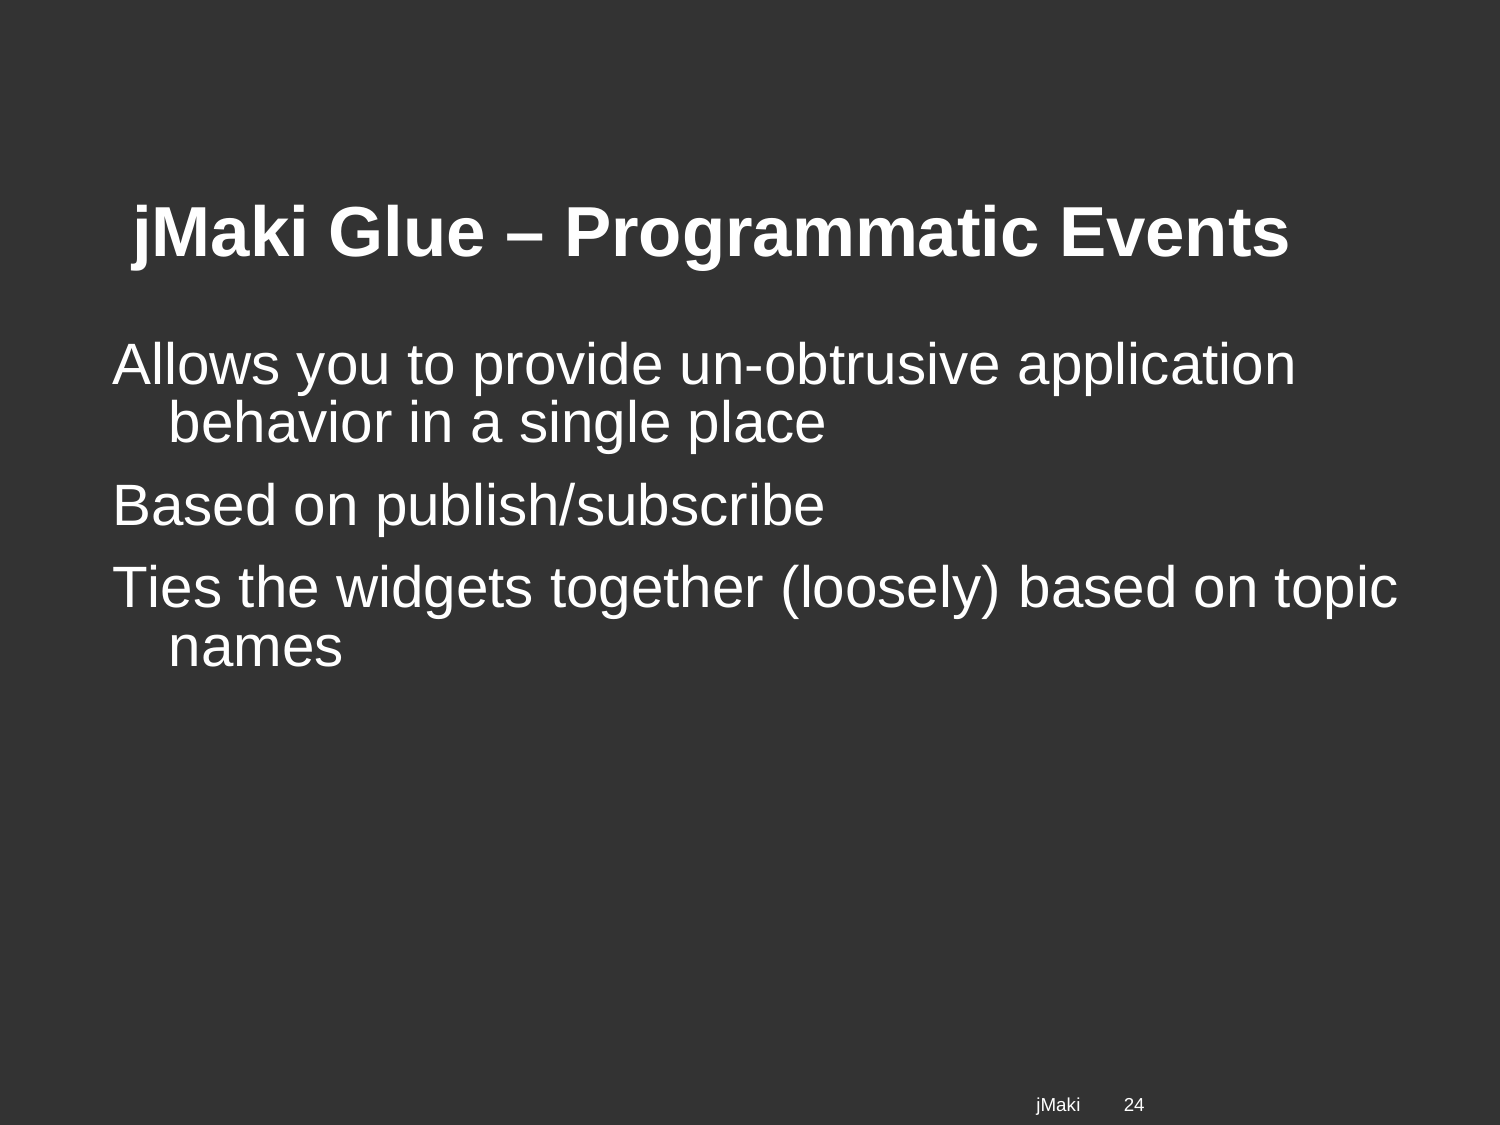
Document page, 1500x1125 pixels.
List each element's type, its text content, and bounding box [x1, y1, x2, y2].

title jMaki Glue – Programmatic Events [112, 119, 1417, 271]
list Allows you to provide un-obtrusive application behavior in a single place Based on publish/subscribe Ties the widgets together (loosely) based on topic names [112, 337, 1463, 1030]
